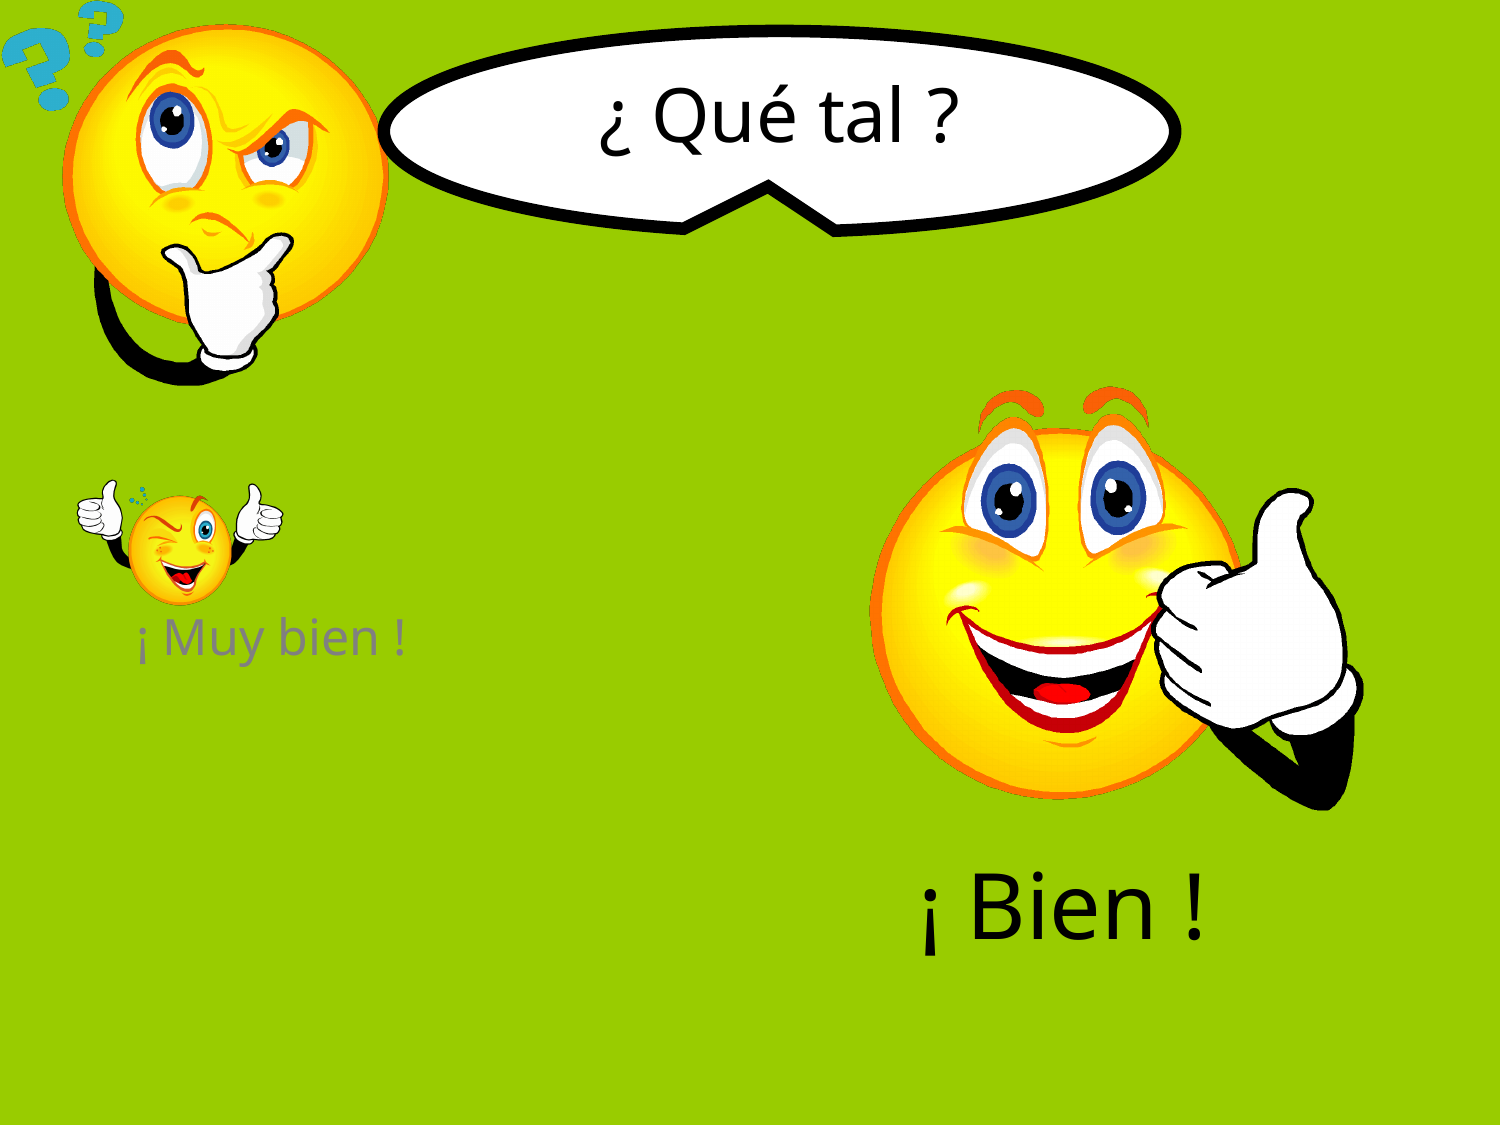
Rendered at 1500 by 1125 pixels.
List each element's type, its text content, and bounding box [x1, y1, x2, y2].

picture [0, 0, 390, 387]
text_box ¿ Qué tal ? [383, 30, 1176, 231]
text_box ¡ Bien ! [649, 840, 1500, 966]
picture [76, 479, 284, 597]
text_box ¡ Muy bien ! [0, 597, 544, 673]
picture [868, 385, 1365, 812]
